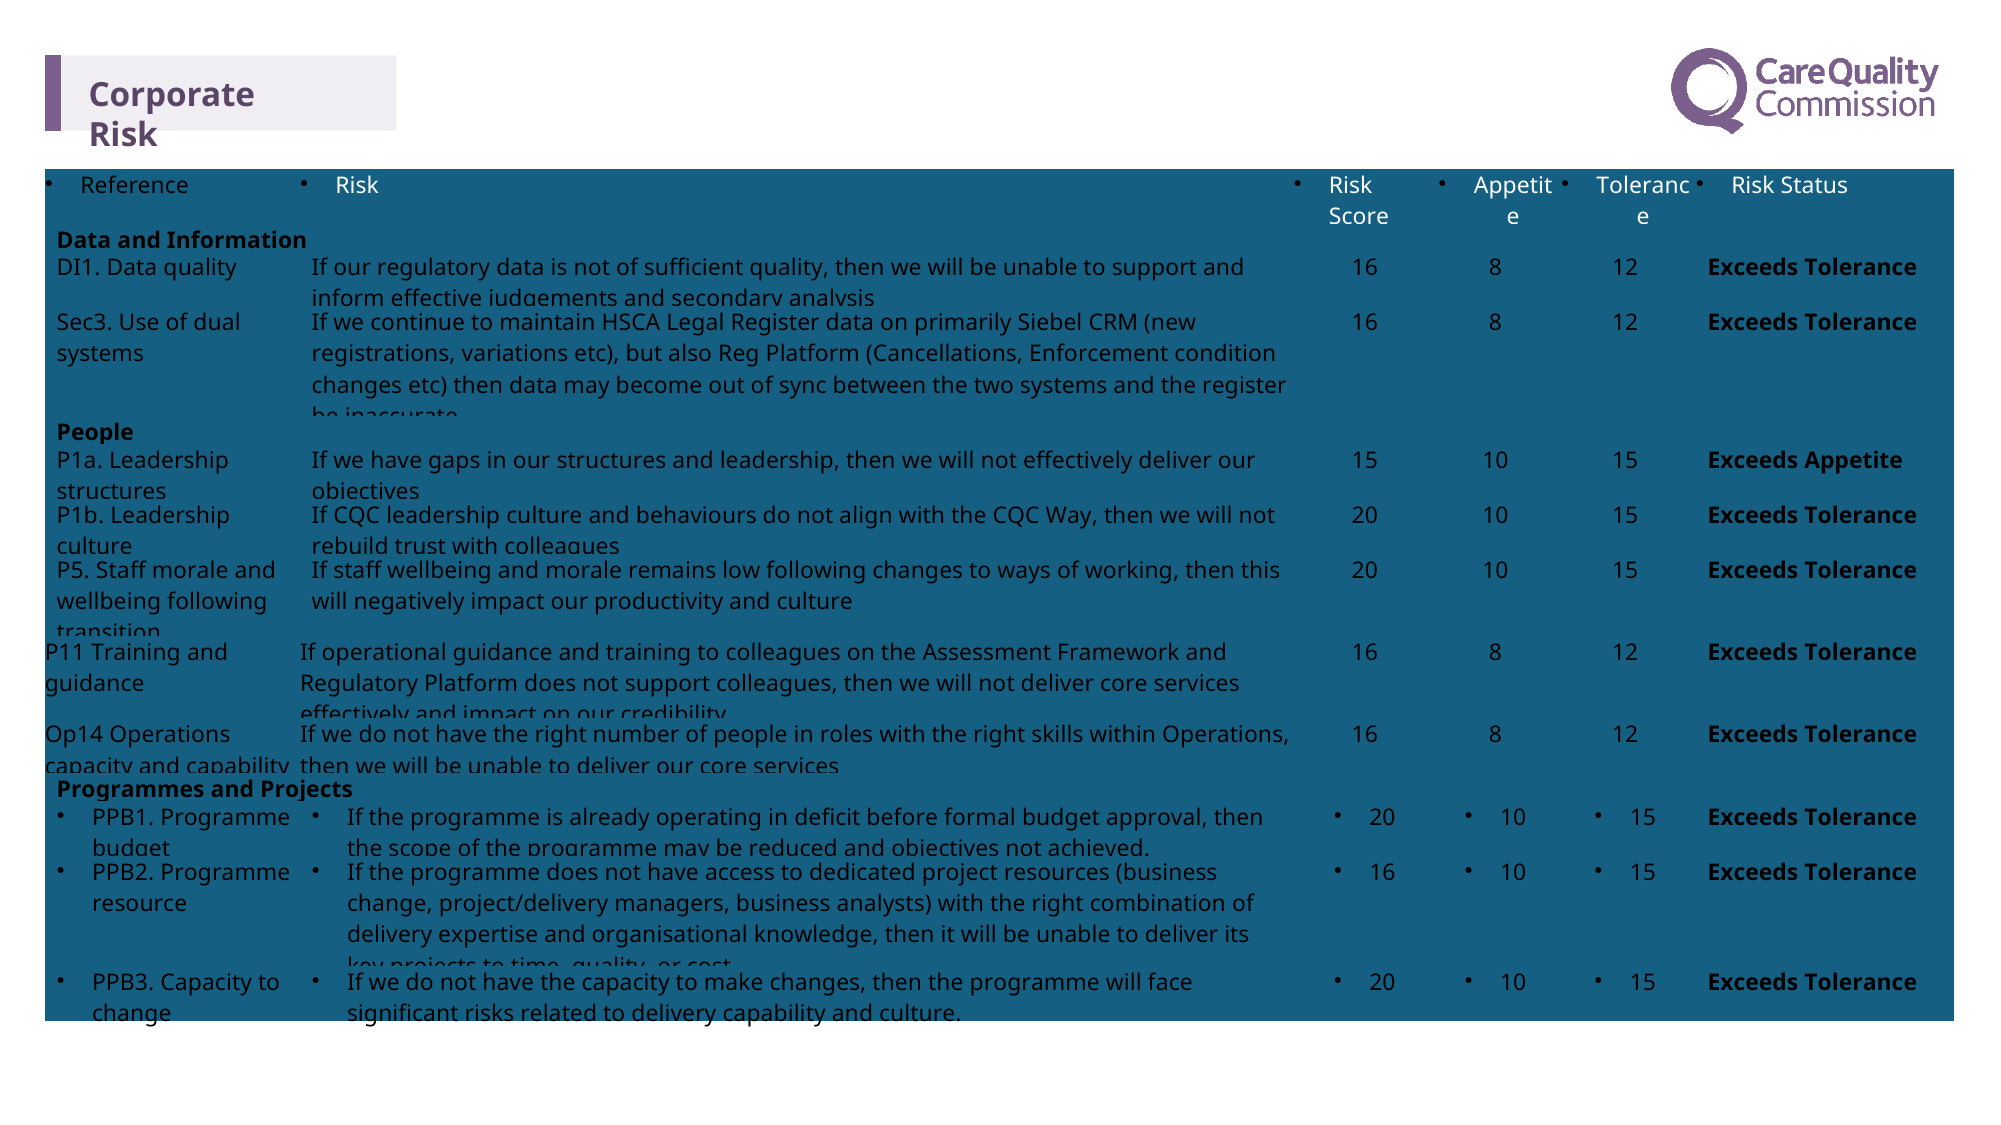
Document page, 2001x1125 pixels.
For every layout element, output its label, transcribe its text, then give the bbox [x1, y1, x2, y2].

table_cell Exceeds Tolerance [1696, 499, 1954, 554]
table_cell If we have gaps in our structures and leadership, then we will not effectively deliver our objectives [300, 444, 1294, 499]
table_cell 16 [1294, 251, 1436, 306]
table_header Appetite [1436, 169, 1555, 224]
table_cell Exceeds Tolerance [1696, 801, 1954, 856]
table_cell 20 [1294, 554, 1436, 636]
table_cell 8 [1436, 306, 1555, 416]
table_cell 15 [1555, 444, 1696, 499]
table_cell People [45, 416, 1954, 444]
table_cell 15 [1555, 801, 1696, 856]
table_cell PPB3. Capacity to change [45, 966, 300, 1021]
table_cell If we continue to maintain HSCA Legal Register data on primarily Siebel CRM (new registrations, variations etc), but also Reg Platform (Cancellations, Enforcement condition changes etc) then data may become out of sync between the two systems and the register be inaccurate. [300, 306, 1294, 416]
table_cell 10 [1436, 499, 1555, 554]
table_cell 10 [1436, 966, 1555, 1021]
table_cell 20 [1294, 801, 1436, 856]
table_cell 16 [1294, 718, 1436, 773]
table_header Risk Status [1696, 169, 1954, 224]
table_cell 12 [1555, 636, 1696, 718]
table_cell 20 [1294, 966, 1436, 1021]
table_cell Exceeds Tolerance [1696, 554, 1954, 636]
table_cell If we do not have the capacity to make changes, then the programme will face significant risks related to delivery capability and culture. [300, 966, 1294, 1021]
table_cell If our regulatory data is not of sufficient quality, then we will be unable to support and inform effective judgements and secondary analysis [300, 251, 1294, 306]
table_cell Op14 Operations capacity and capability [45, 718, 300, 773]
table_header Risk [300, 169, 1294, 224]
table_cell 12 [1555, 718, 1696, 773]
table_cell Exceeds Tolerance [1696, 718, 1954, 773]
table_cell 15 [1294, 444, 1436, 499]
table_cell 8 [1436, 251, 1555, 306]
table_cell If CQC leadership culture and behaviours do not align with the CQC Way, then we will not rebuild trust with colleagues [300, 499, 1294, 554]
table_cell Exceeds Tolerance [1696, 306, 1954, 416]
table_cell 8 [1436, 636, 1555, 718]
table_cell 8 [1436, 718, 1555, 773]
text_box [45, 55, 396, 131]
table_cell 10 [1436, 801, 1555, 856]
table_cell DI1. Data quality [45, 251, 300, 306]
table_header Risk Score [1294, 169, 1436, 224]
table_cell 20 [1294, 499, 1436, 554]
picture [1671, 48, 1939, 134]
table_cell 10 [1436, 554, 1555, 636]
table_cell Data and Information [45, 224, 1954, 251]
table_cell 15 [1555, 856, 1696, 966]
table_cell If we do not have the right number of people in roles with the right skills within Operations, then we will be unable to deliver our core services [300, 718, 1294, 773]
table_cell 15 [1555, 554, 1696, 636]
table_cell P1b. Leadership culture [45, 499, 300, 554]
table_cell P11 Training and guidance [45, 636, 300, 718]
table_cell 16 [1294, 636, 1436, 718]
table_cell PPB1. Programme budget [45, 801, 300, 856]
table_cell 15 [1555, 966, 1696, 1021]
table_cell Exceeds Tolerance [1696, 251, 1954, 306]
title Corporate Risk [73, 65, 340, 122]
table_cell P5. Staff morale and wellbeing following transition [45, 554, 300, 636]
table_cell 15 [1555, 499, 1696, 554]
table_cell Exceeds Tolerance [1696, 636, 1954, 718]
table_cell Exceeds Tolerance [1696, 966, 1954, 1021]
table_header Reference [45, 169, 300, 224]
table_cell PPB2. Programme resource [45, 856, 300, 966]
table_cell 16 [1294, 306, 1436, 416]
table_cell 12 [1555, 251, 1696, 306]
table_cell 12 [1555, 306, 1696, 416]
table_cell If the programme does not have access to dedicated project resources (business change, project/delivery managers, business analysts) with the right combination of delivery expertise and organisational knowledge, then it will be unable to deliver its key projects to time, quality, or cost [300, 856, 1294, 966]
table_cell P1a. Leadership structures [45, 444, 300, 499]
table_cell Sec3. Use of dual systems [45, 306, 300, 416]
table_cell 10 [1436, 856, 1555, 966]
table_cell 10 [1436, 444, 1555, 499]
table_cell Exceeds Tolerance [1696, 856, 1954, 966]
table_cell If operational guidance and training to colleagues on the Assessment Framework and Regulatory Platform does not support colleagues, then we will not deliver core services effectively and impact on our credibility [300, 636, 1294, 718]
table_cell If staff wellbeing and morale remains low following changes to ways of working, then this will negatively impact our productivity and culture [300, 554, 1294, 636]
text_box [101, 122, 140, 131]
table_cell 16 [1294, 856, 1436, 966]
table_cell Programmes and Projects [45, 773, 1954, 801]
table_cell Exceeds Appetite [1696, 444, 1954, 499]
table_cell If the programme is already operating in deficit before formal budget approval, then the scope of the programme may be reduced and objectives not achieved. [300, 801, 1294, 856]
table_header Tolerance [1555, 169, 1696, 224]
